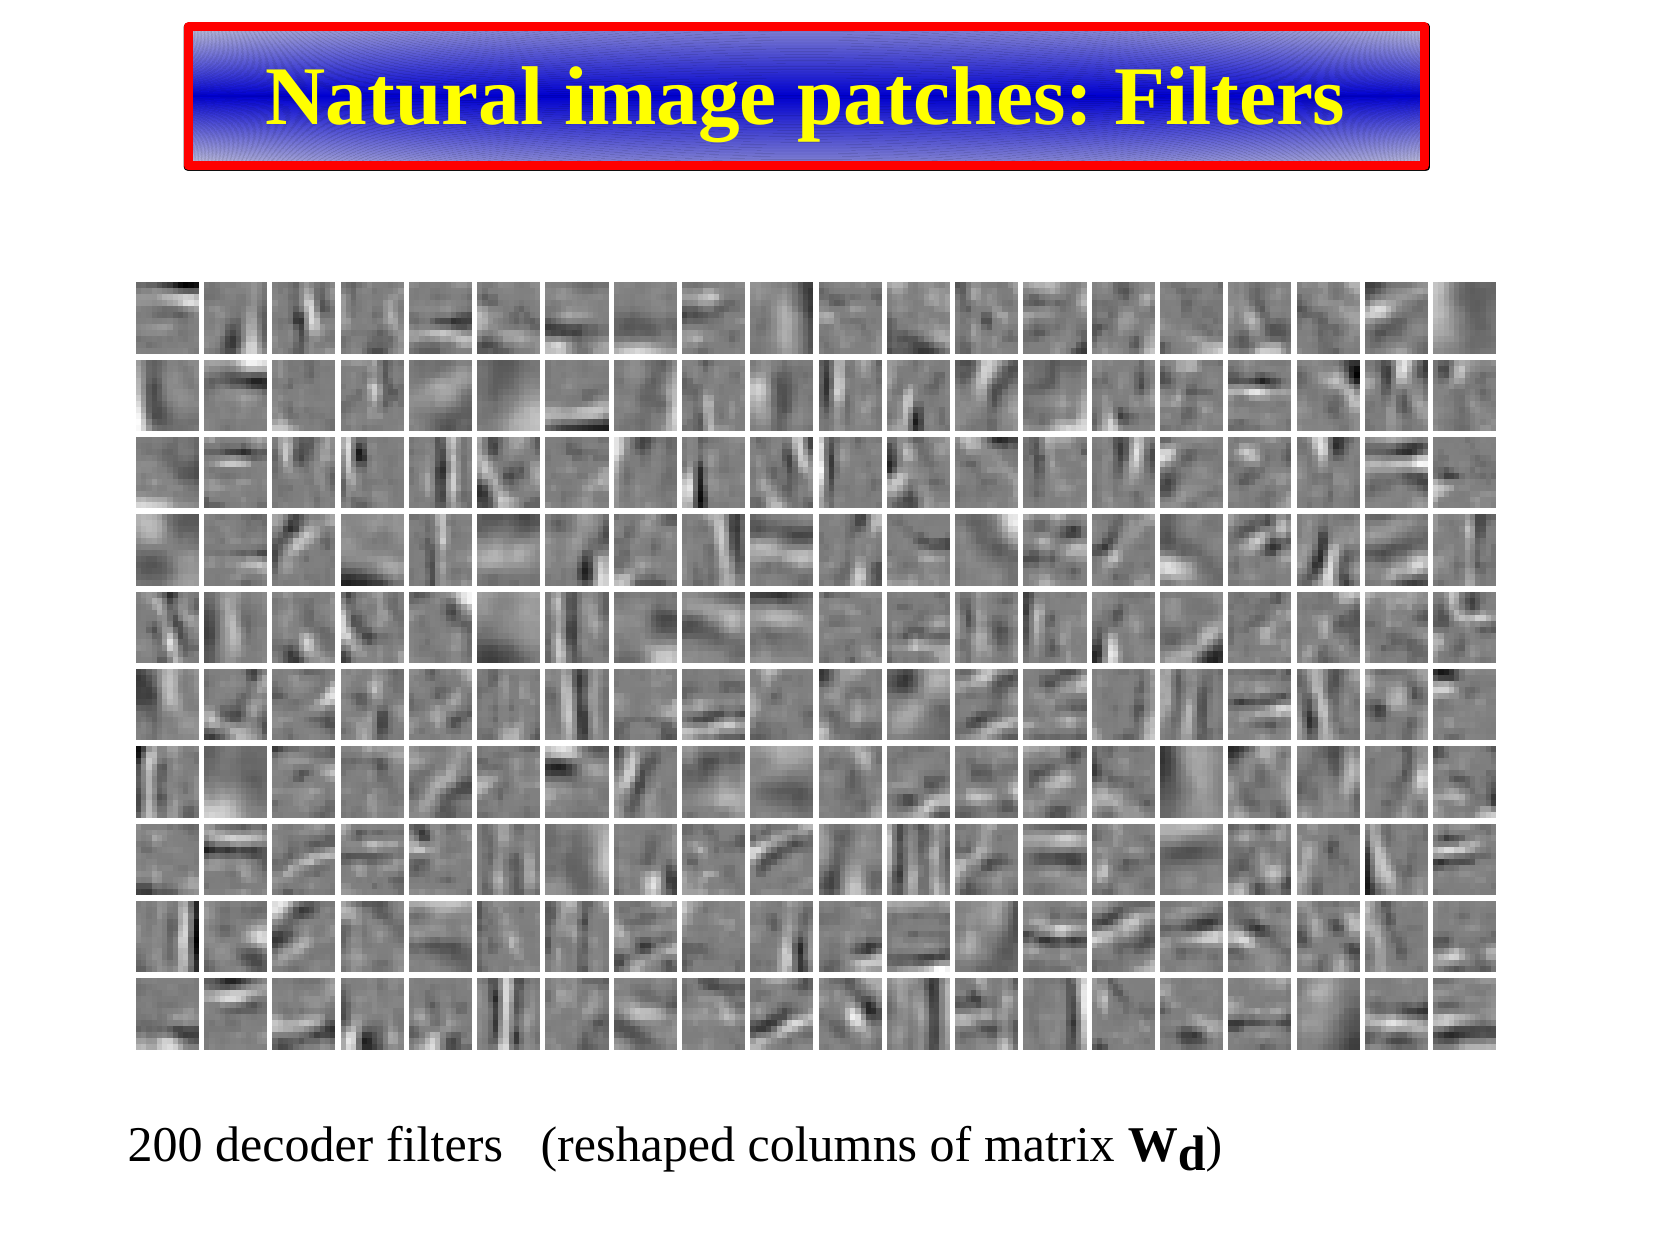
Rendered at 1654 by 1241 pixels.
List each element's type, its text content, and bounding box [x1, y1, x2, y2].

picture [131, 277, 1502, 1056]
title Natural image patches: Filters [188, 26, 1425, 166]
text_box 200 decoder filters (reshaped columns of matrix Wd) [127, 1116, 1223, 1202]
